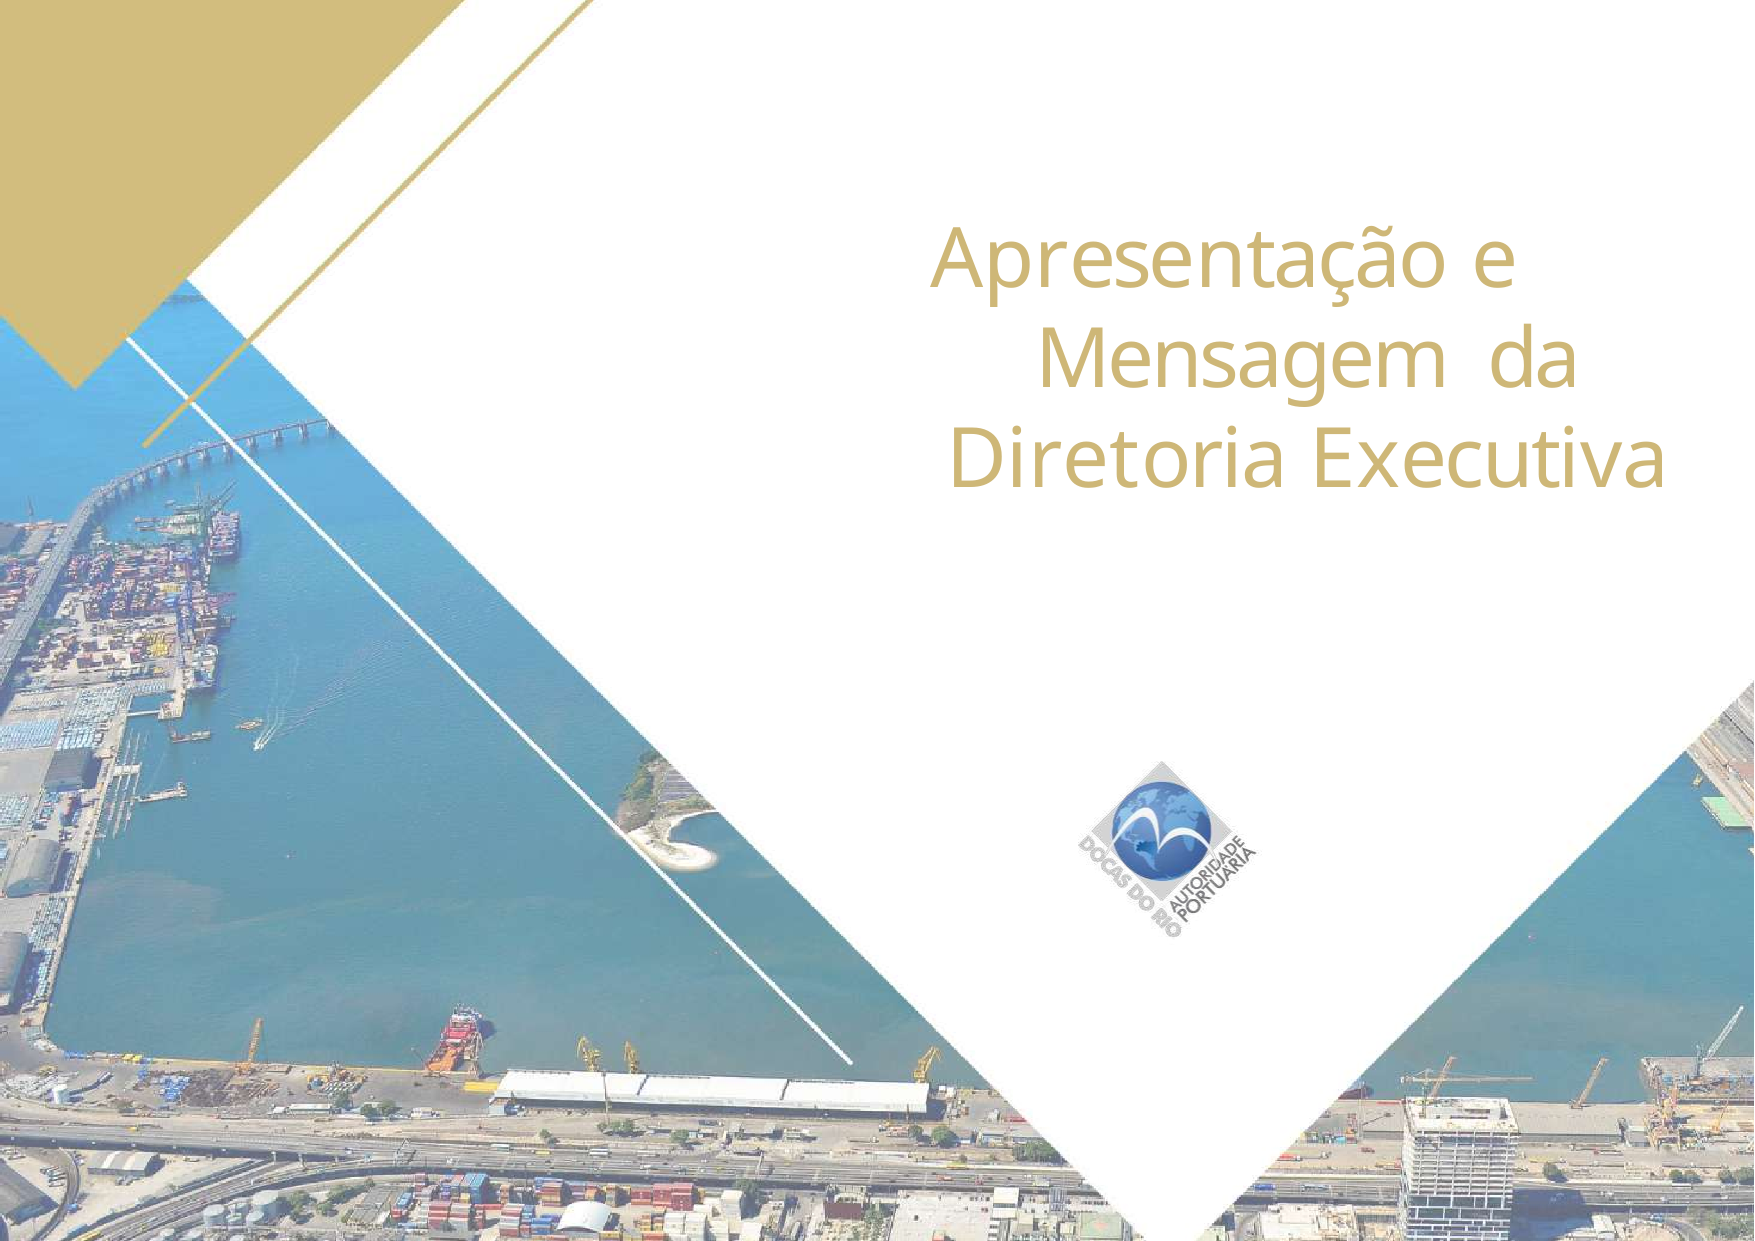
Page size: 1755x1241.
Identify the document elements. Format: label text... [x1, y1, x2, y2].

title Apresentação e Mensagem da Diretoria Executiva [766, 202, 1682, 407]
picture [0, 0, 1754, 1241]
